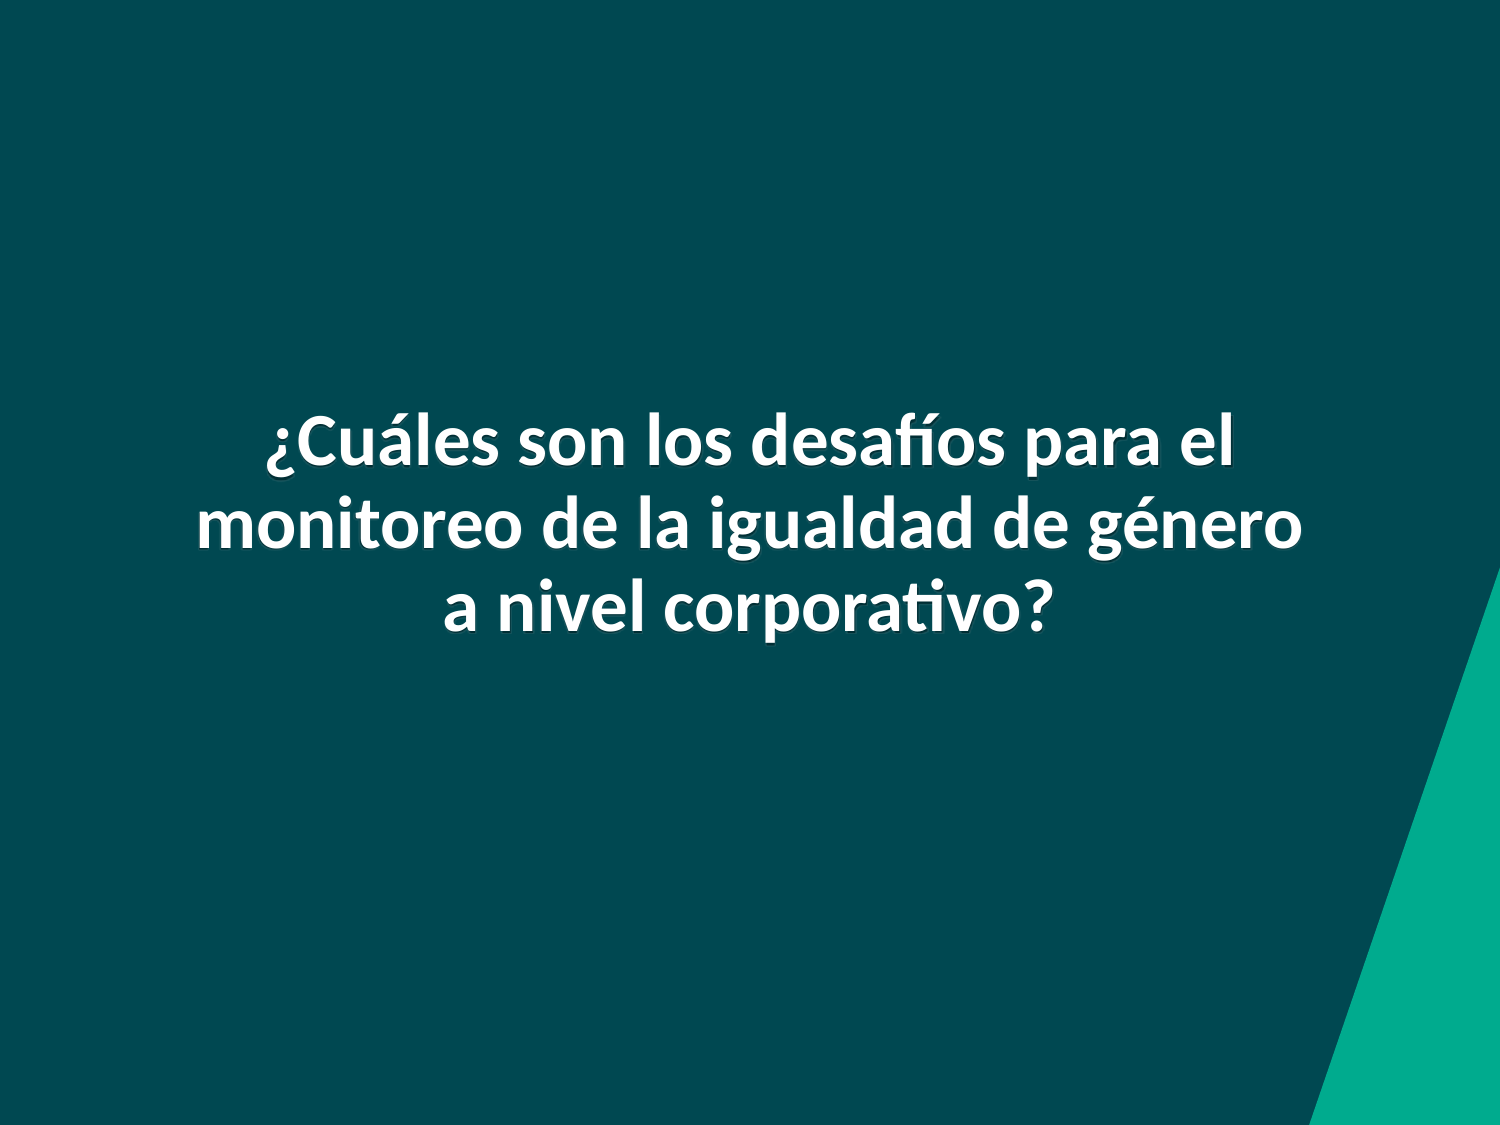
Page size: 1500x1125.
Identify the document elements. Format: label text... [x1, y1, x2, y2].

title ¿Cuáles son los desafíos para el monitoreo de la igualdad de género a nivel corporativo? [185, 393, 1315, 651]
